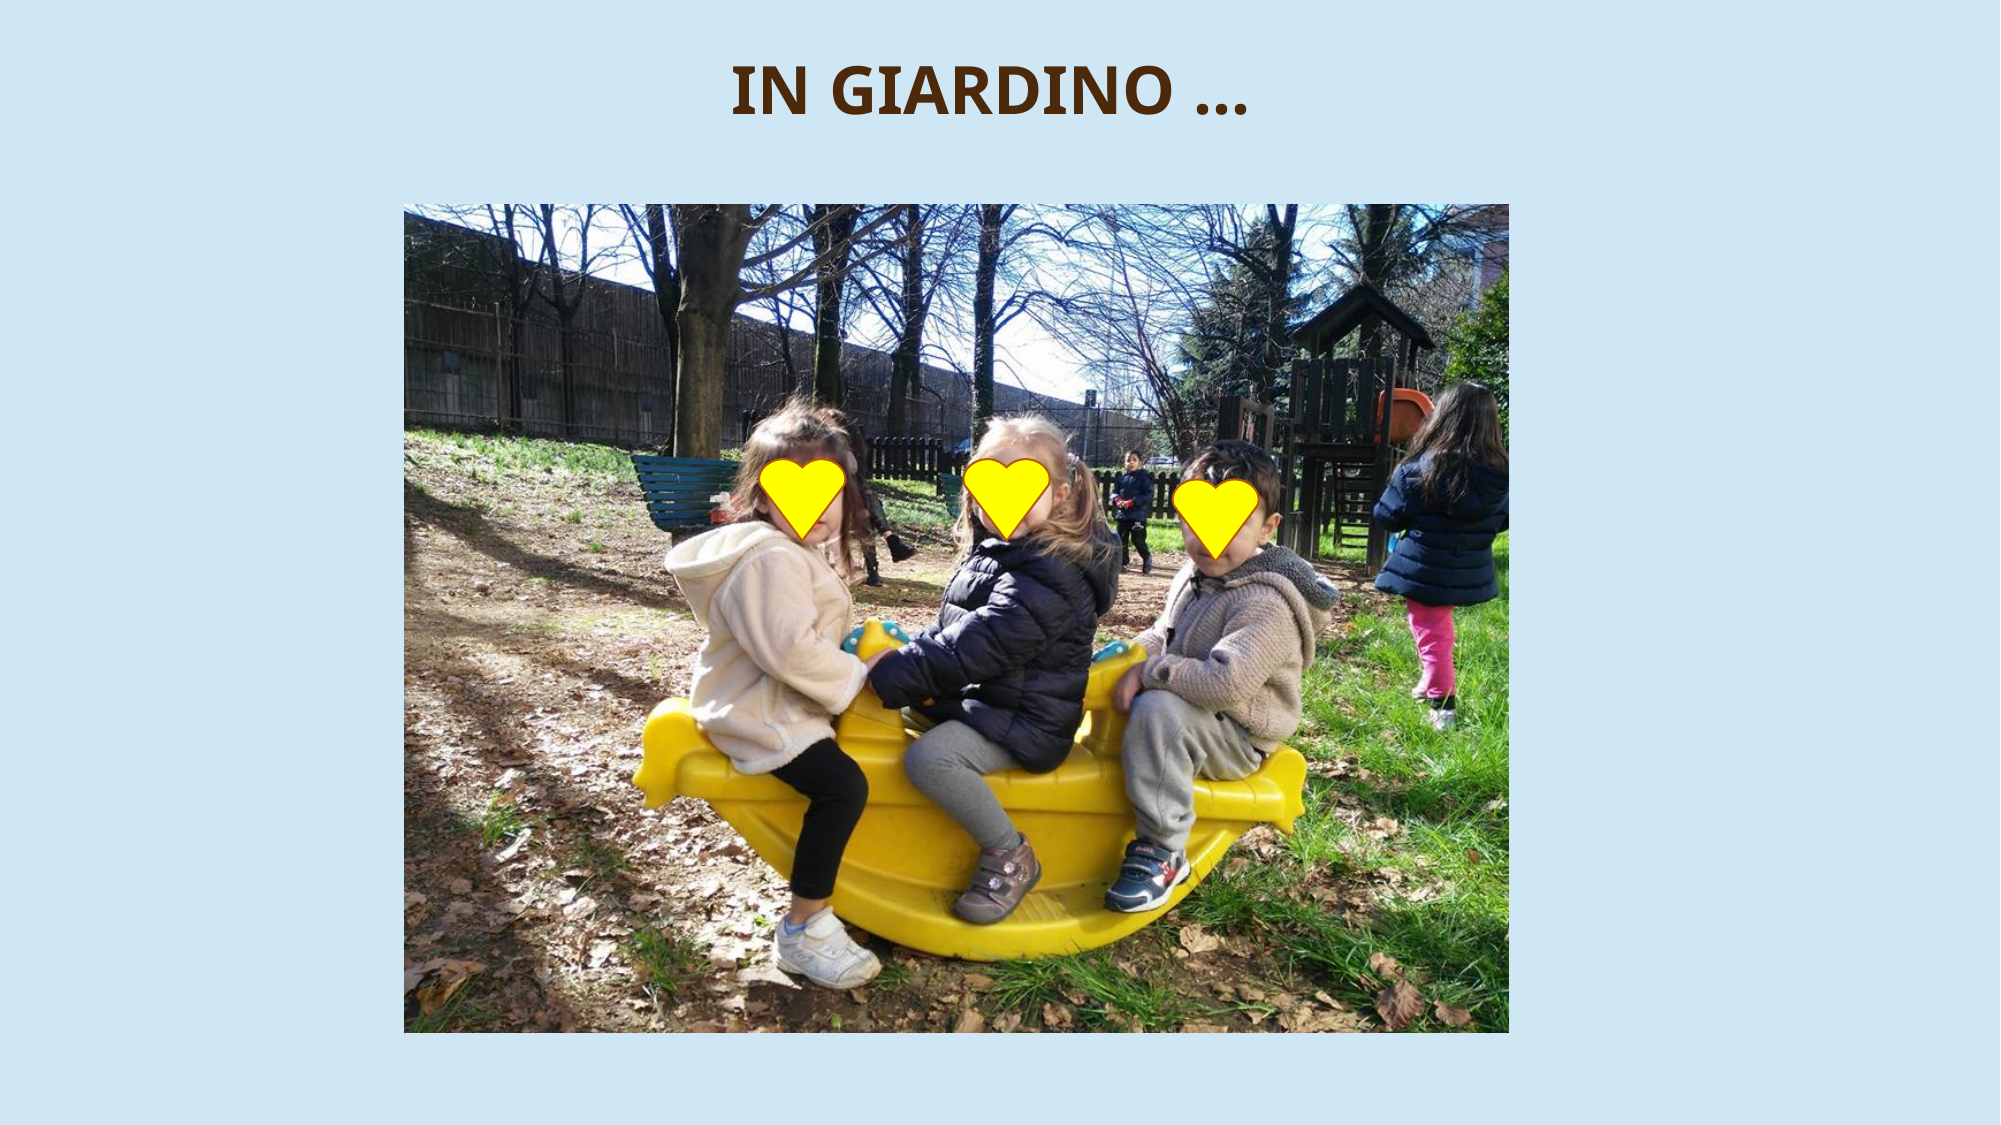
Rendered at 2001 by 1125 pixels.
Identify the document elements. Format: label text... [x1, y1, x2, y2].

text_box [759, 459, 846, 541]
picture [404, 204, 1509, 1033]
text_box [1172, 479, 1259, 562]
text_box [963, 459, 1050, 541]
title IN GIARDINO … [174, 50, 1825, 250]
